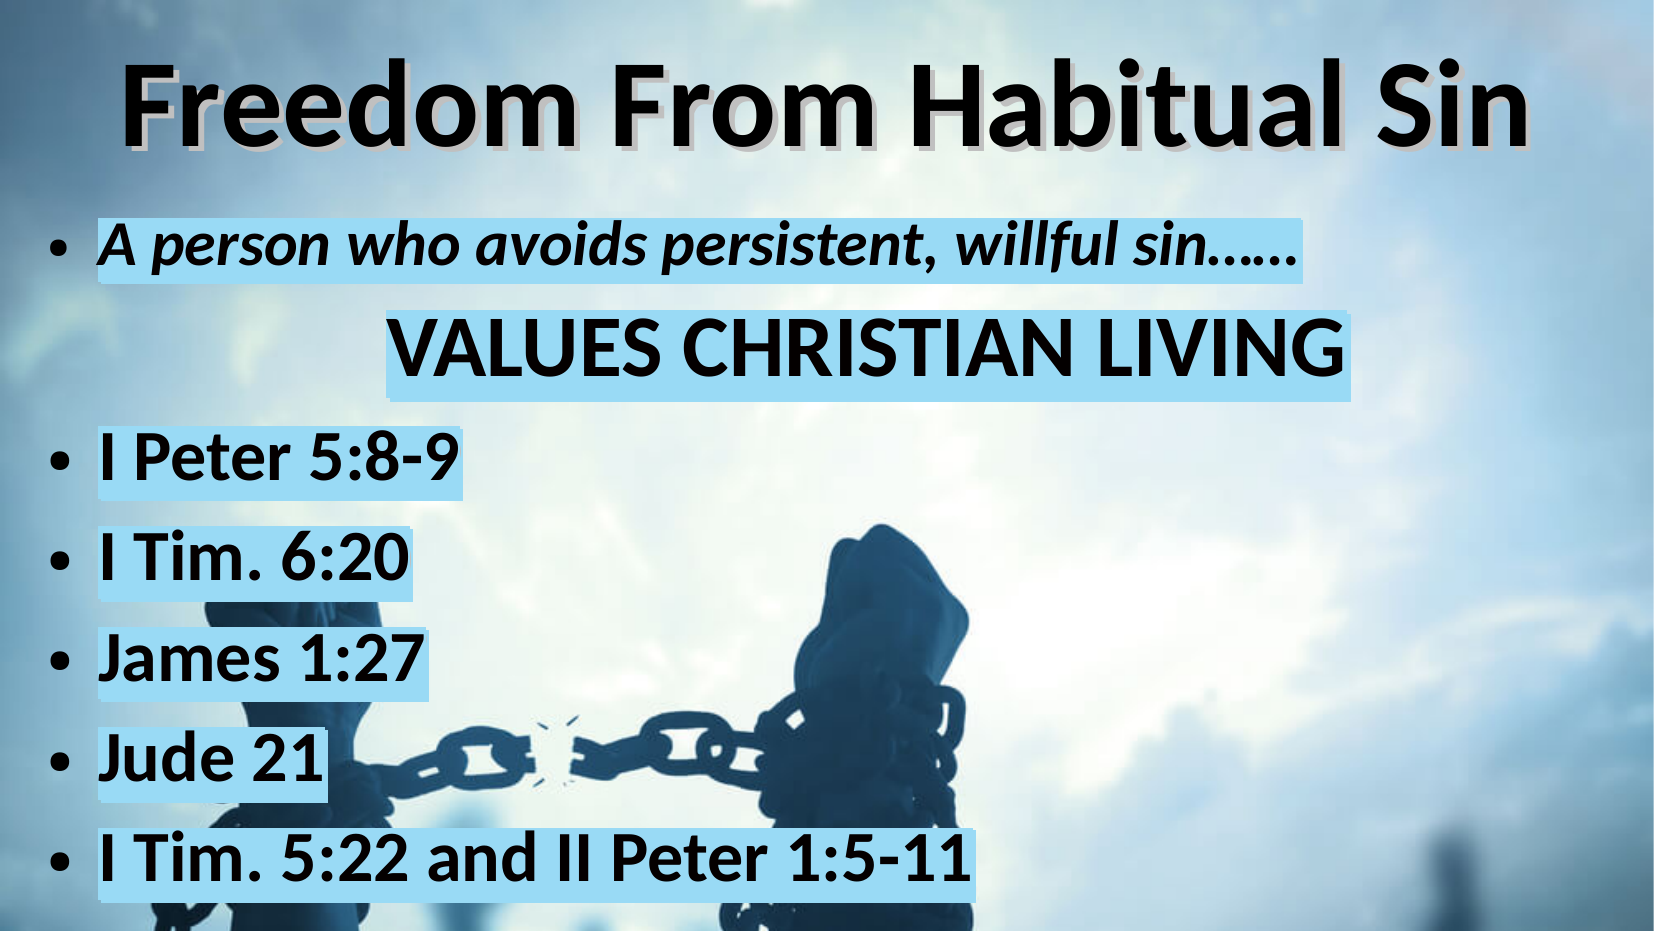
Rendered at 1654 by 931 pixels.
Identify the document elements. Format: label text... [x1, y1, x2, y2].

title Freedom From Habitual Sin [82, 37, 1571, 193]
list A person who avoids persistent, willful sin…… VALUES CHRISTIAN LIVING I Peter 5:8-9 I Tim. 6:20 James 1:27 Jude 21 I Tim. 5:22 and II Peter 1:5-11 [30, 217, 1636, 901]
picture [0, 0, 1654, 931]
